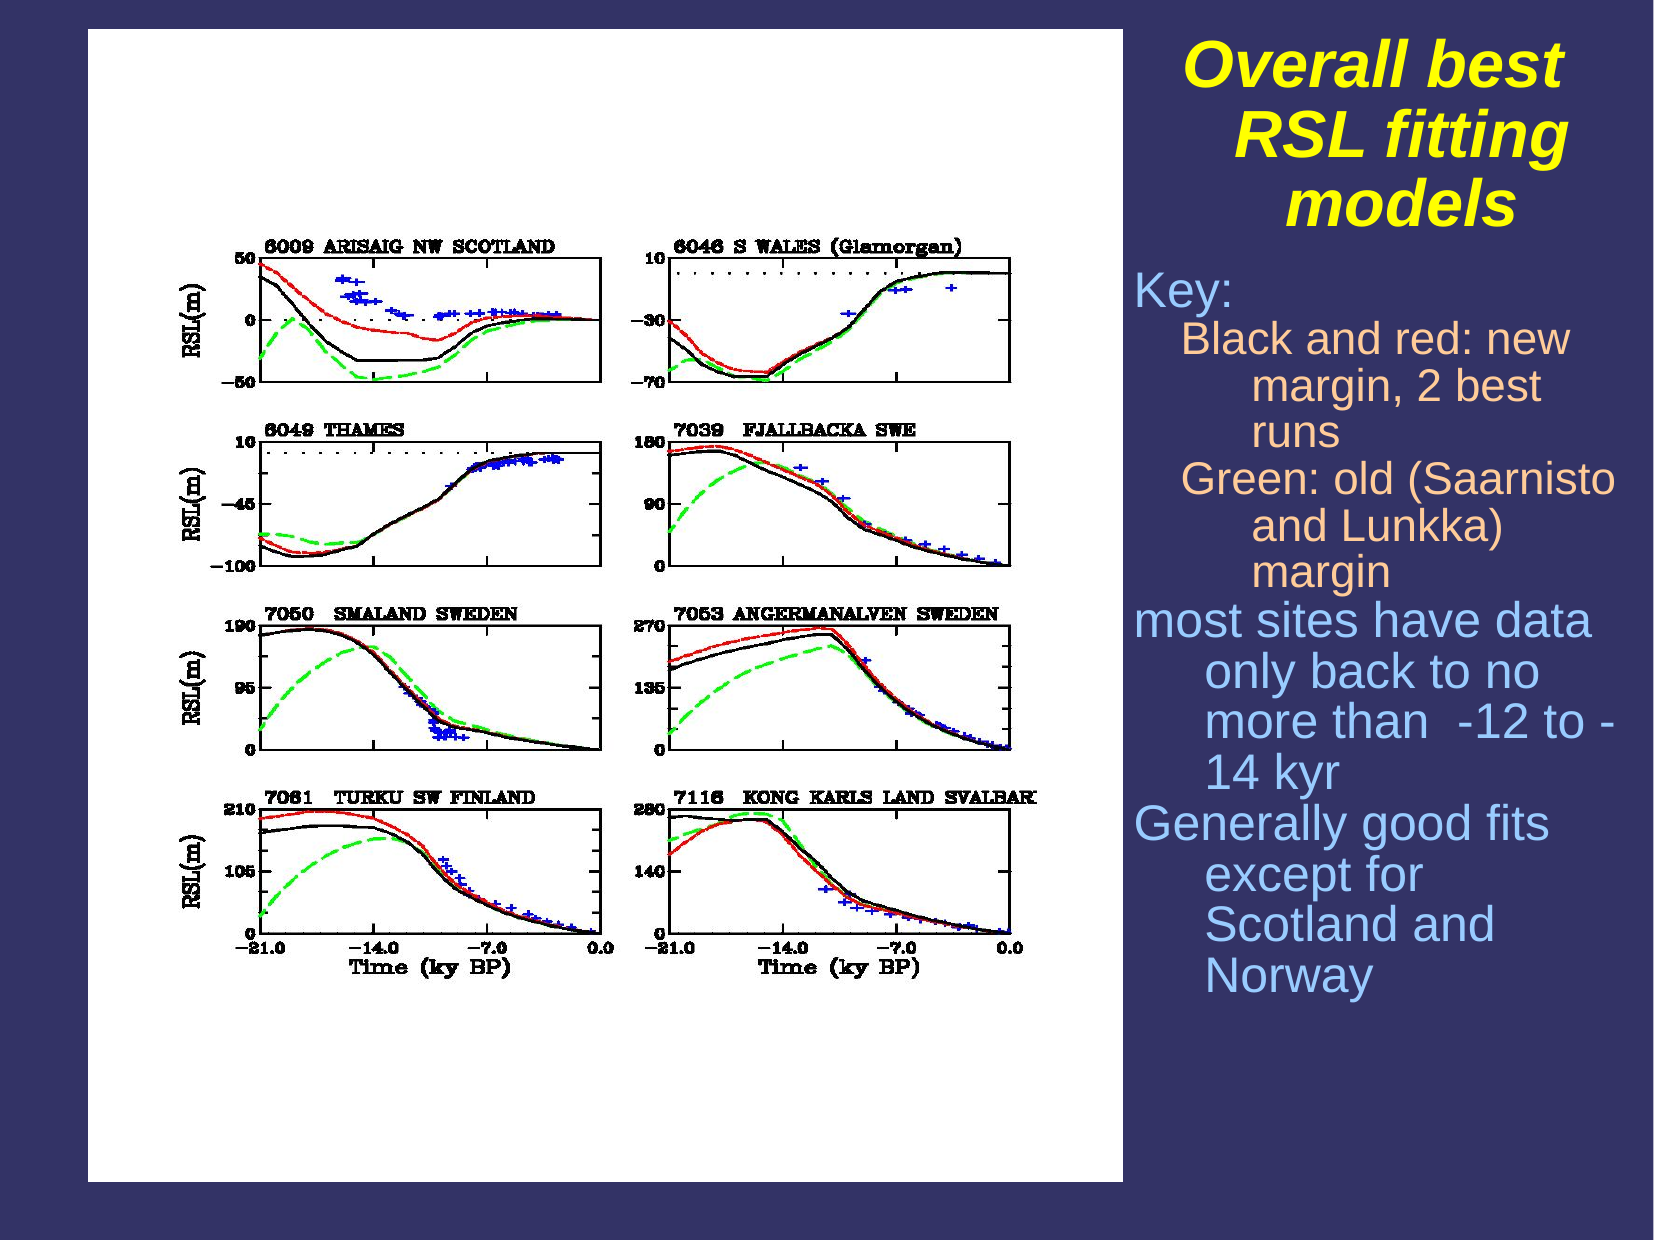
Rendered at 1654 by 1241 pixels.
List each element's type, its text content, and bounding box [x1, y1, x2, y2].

picture [88, 29, 1123, 1182]
list Key: Black and red: new margin, 2 best runs Green: old (Saarnisto and Lunkka) margin most sites have data only back to no more than -12 to -14 kyr Generally good fits except for Scotland and Norway [1122, 265, 1625, 1241]
title Overall best RSL fitting models [1122, 0, 1625, 265]
